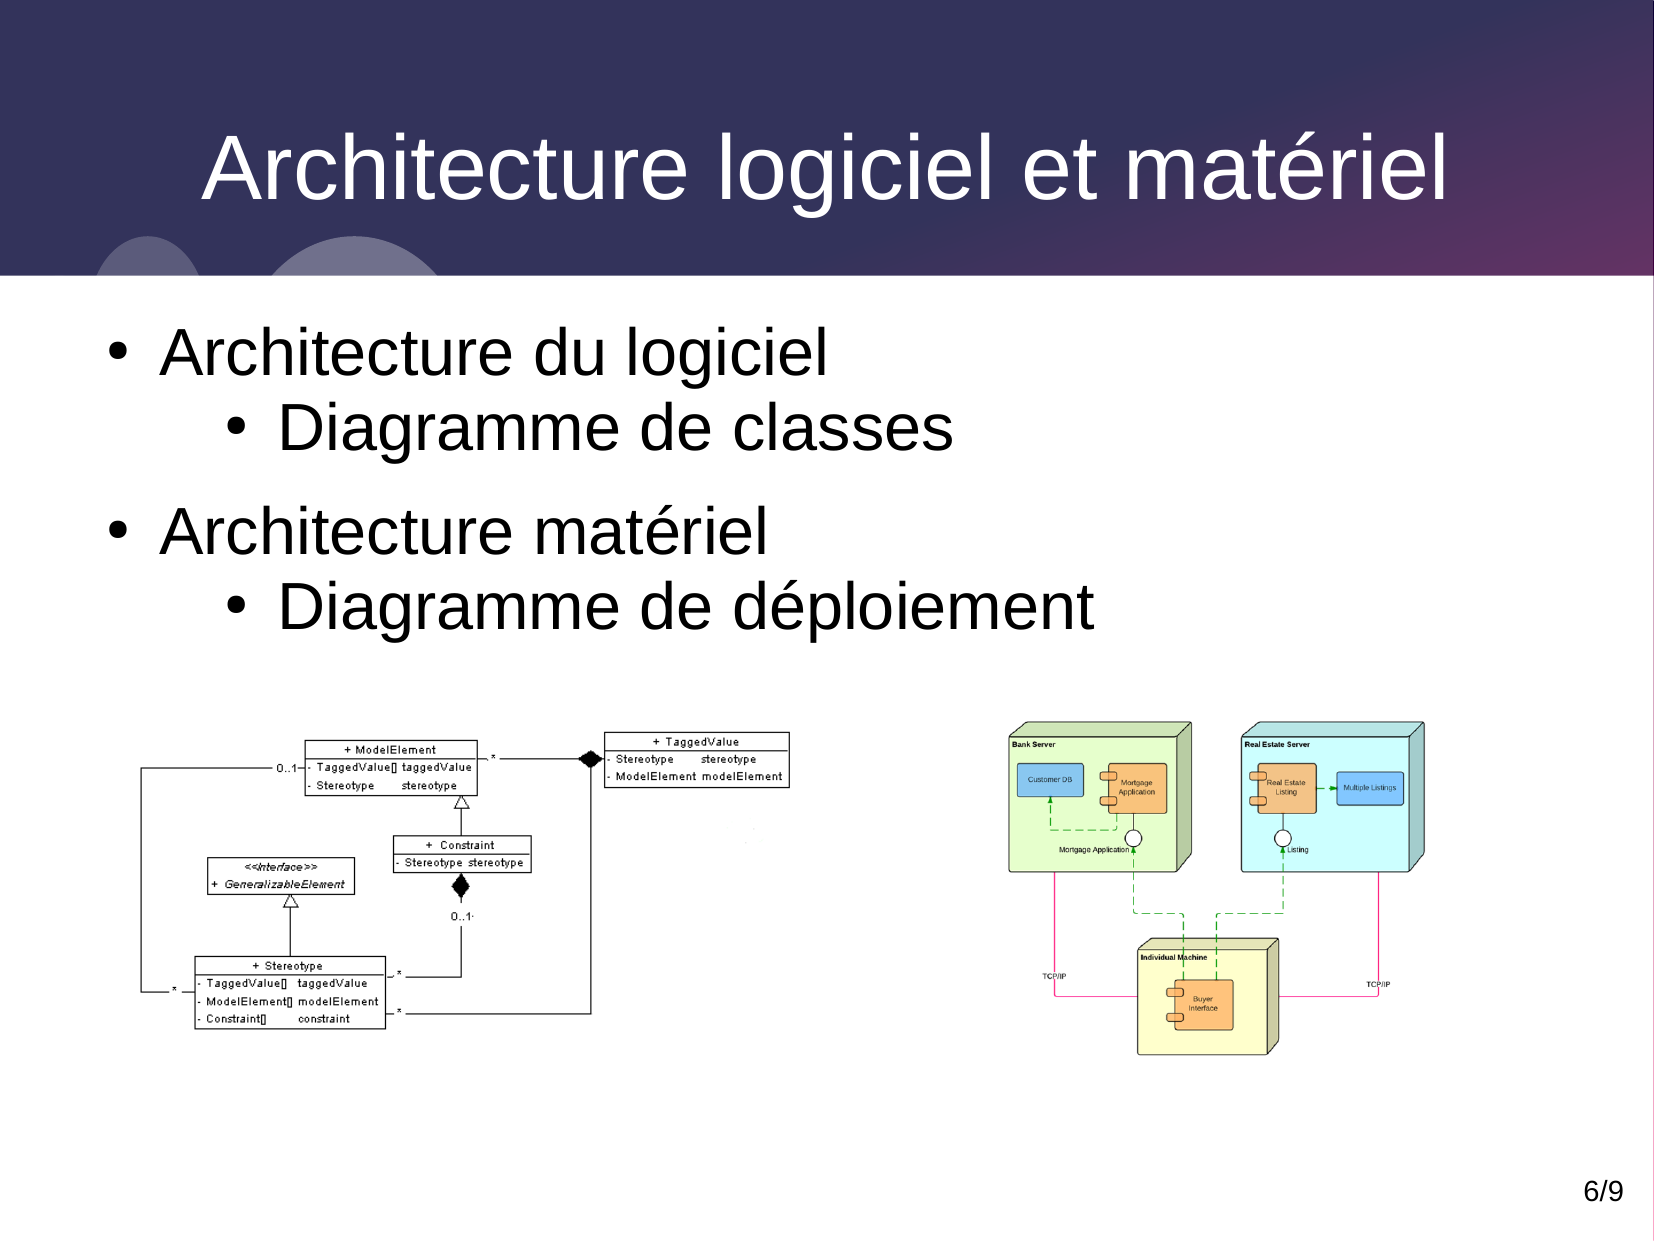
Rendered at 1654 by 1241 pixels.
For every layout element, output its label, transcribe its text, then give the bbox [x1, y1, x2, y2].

picture [128, 725, 798, 1041]
list Architecture du logiciel Diagramme de classes Architecture matériel Diagramme de déploiement [88, 314, 1565, 1103]
picture [967, 680, 1462, 1086]
title Architecture logiciel et matériel [88, 59, 1565, 276]
